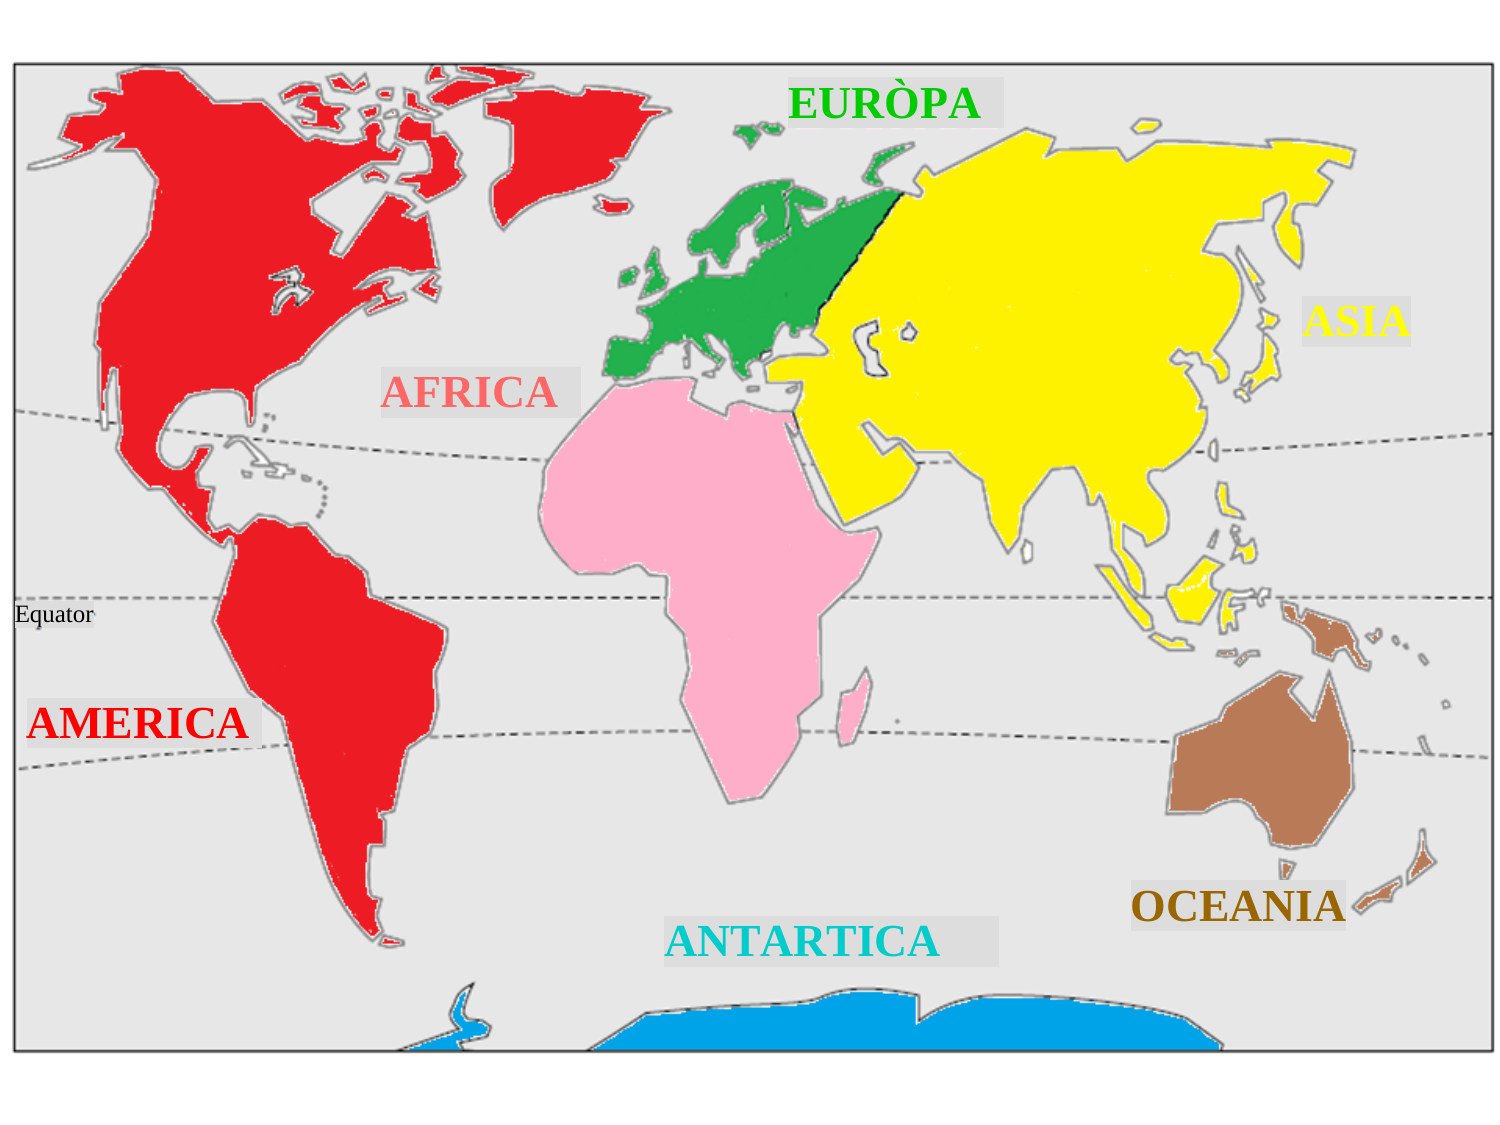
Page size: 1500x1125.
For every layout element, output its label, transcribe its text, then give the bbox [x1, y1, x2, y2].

text_box AMERICA [11, 685, 378, 762]
picture [0, 53, 1500, 1072]
text_box OCEANIA [1116, 868, 1365, 945]
text_box EURÒPA [773, 64, 1034, 136]
text_box ASIA [1287, 283, 1453, 355]
text_box AFRICA [366, 354, 733, 432]
text_box ANTARTICA [649, 903, 1016, 981]
text_box Equator [0, 590, 154, 656]
